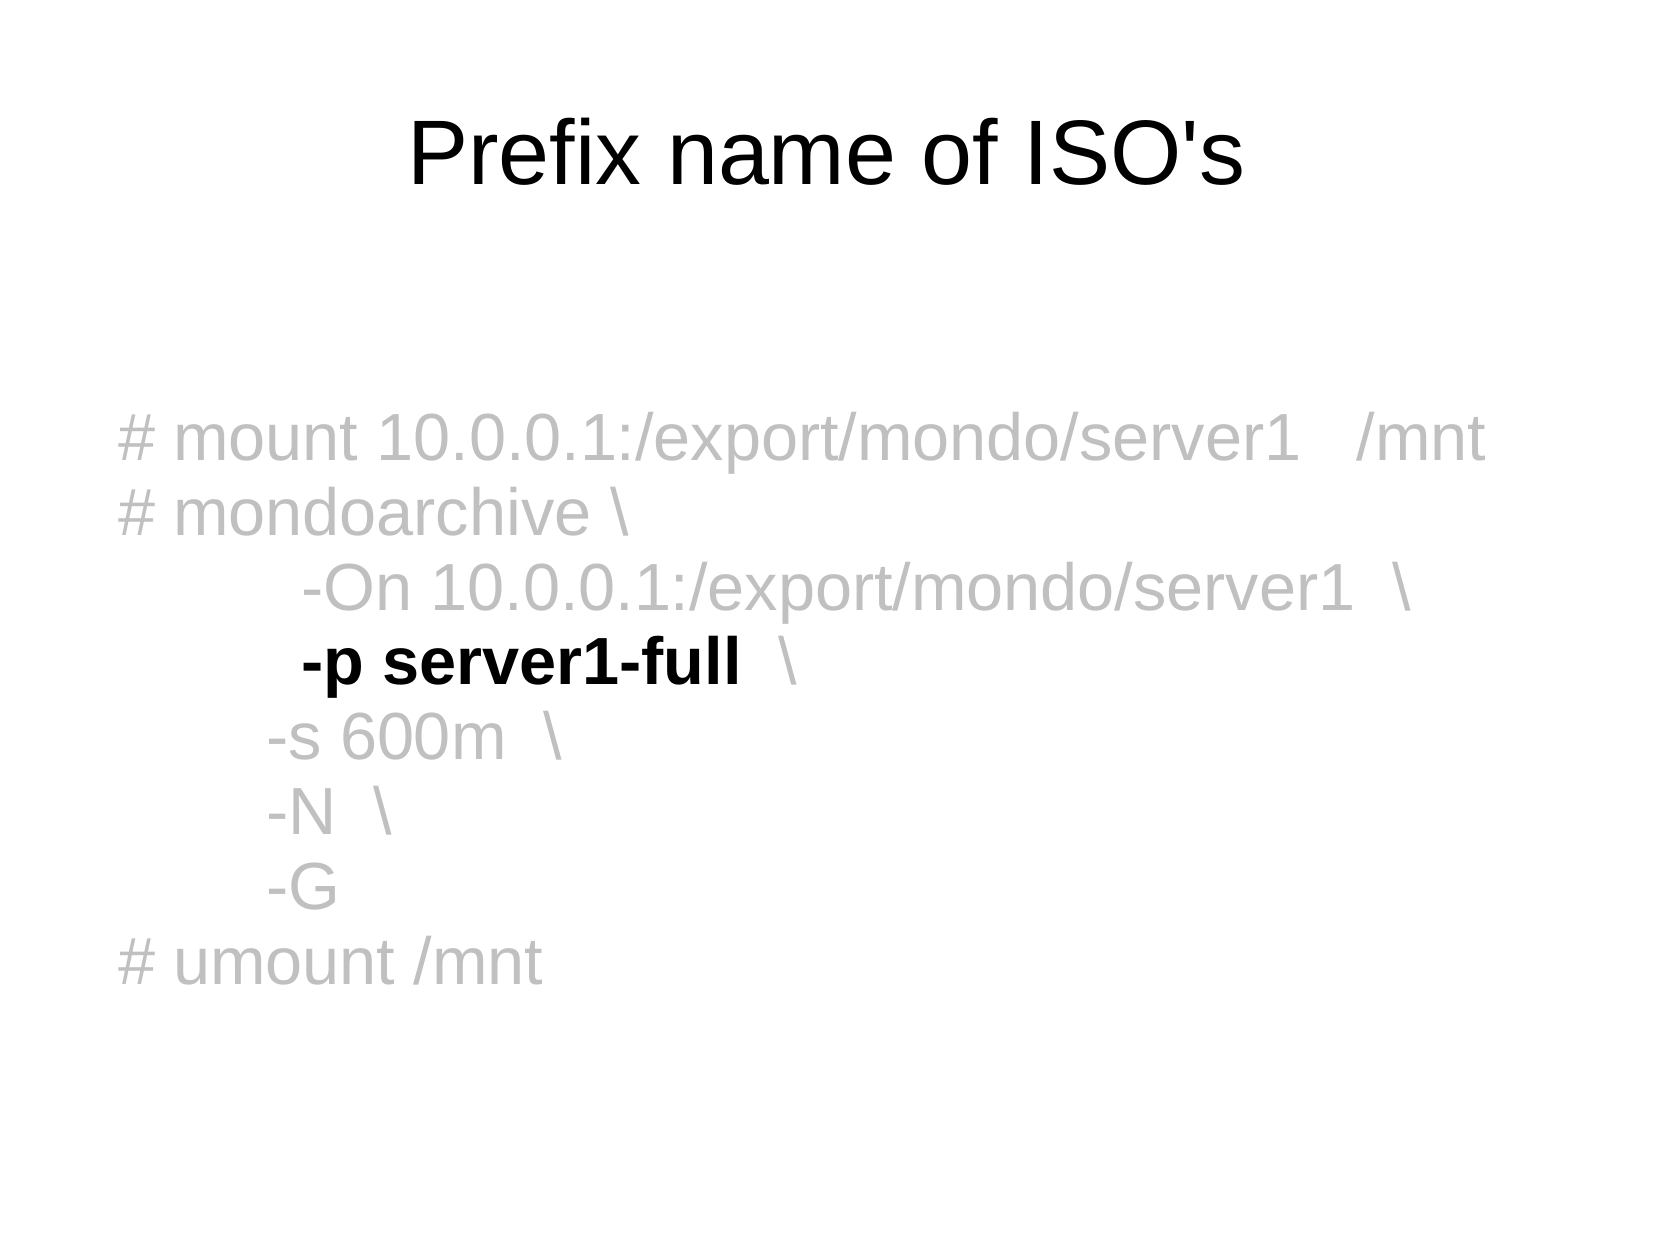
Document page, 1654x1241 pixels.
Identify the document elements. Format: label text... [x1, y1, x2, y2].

subtitle # mount 10.0.0.1:/export/mondo/server1 /mnt # mondoarchive \ -On 10.0.0.1:/export/mondo/server1 \ -p server1-full \ -s 600m \ -N \ -G # umount /mnt [82, 297, 1571, 1102]
title Prefix name of ISO's [82, 49, 1571, 257]
